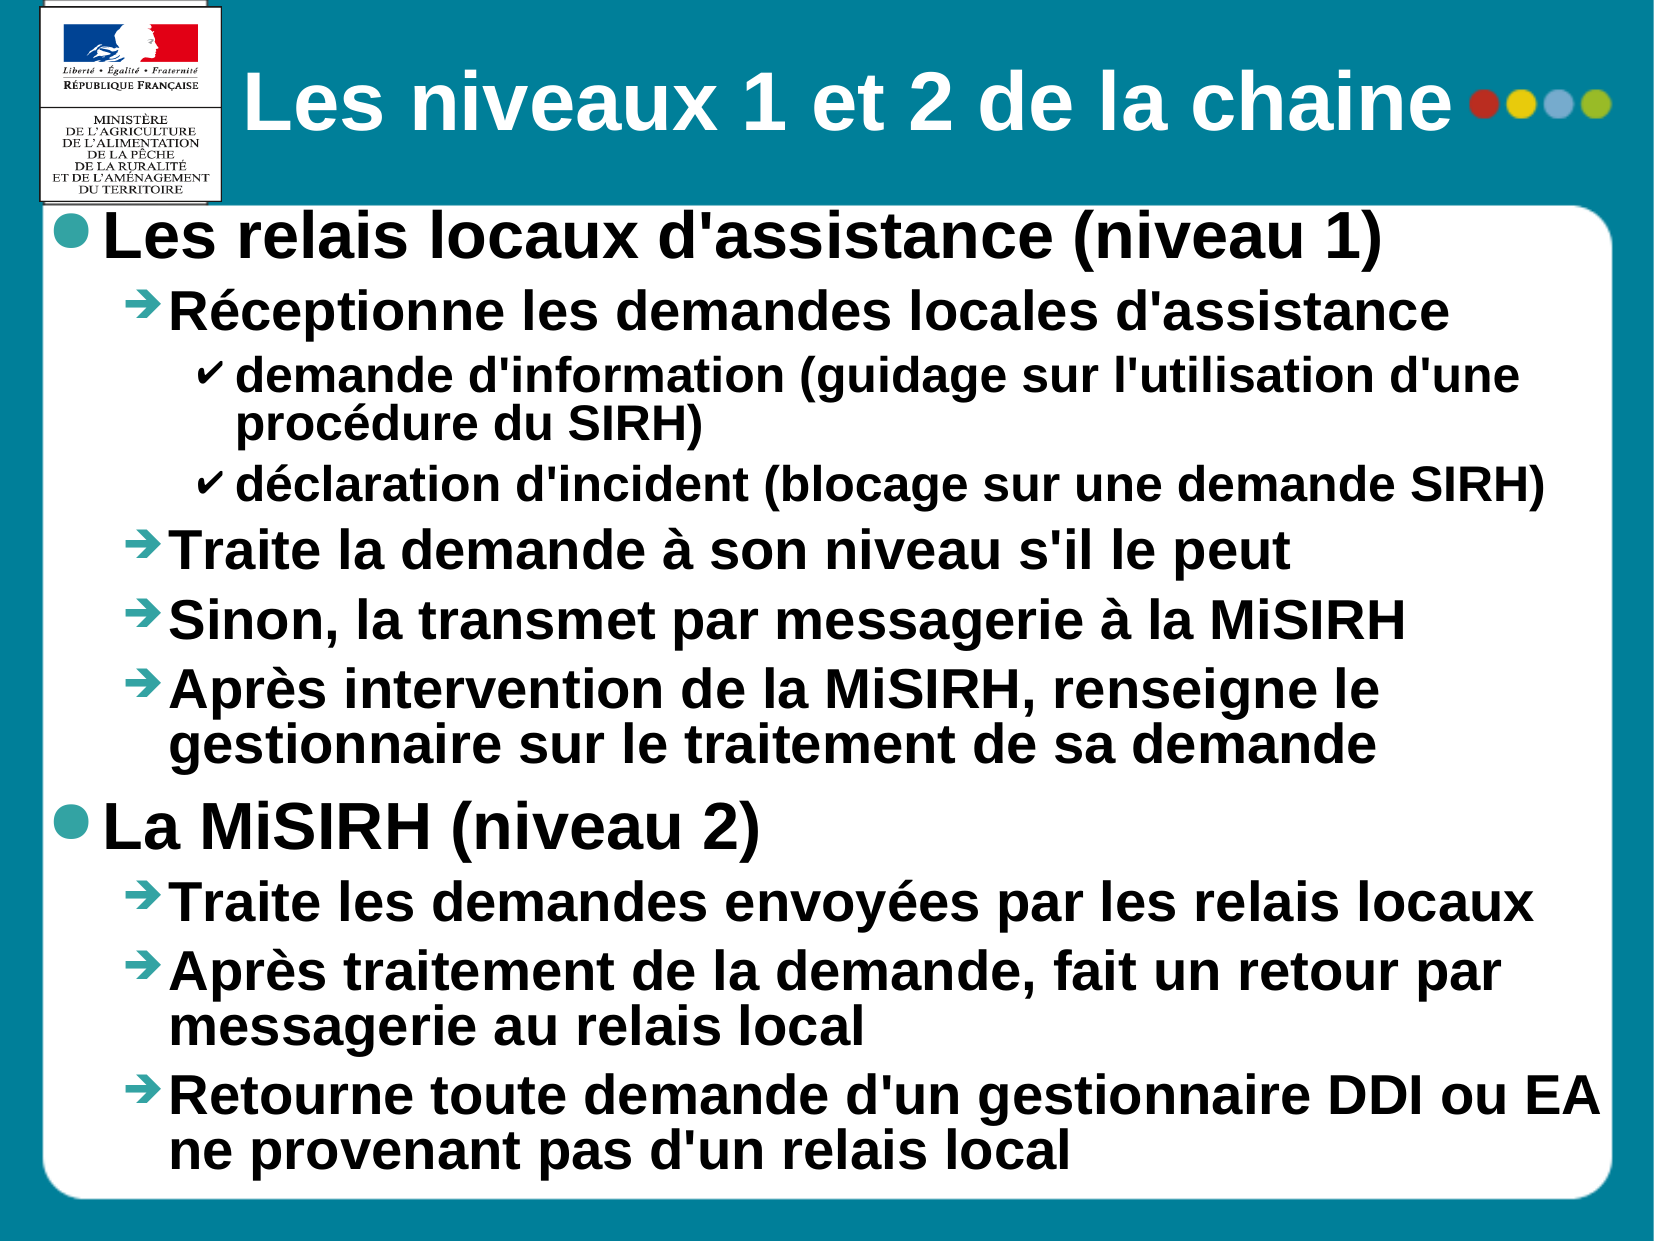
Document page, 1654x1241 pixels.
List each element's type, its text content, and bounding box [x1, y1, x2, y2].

title Les niveaux 1 et 2 de la chaine [162, 0, 1536, 206]
list Les relais locaux d'assistance (niveau 1) Réceptionne les demandes locales d'assistance demande d'information (guidage sur l'utilisation d'une procédure du SIRH) déclaration d'incident (blocage sur une demande SIRH) Traite la demande à son niveau s'il le peut Sinon, la transmet par messagerie à la MiSIRH Après intervention de la MiSIRH, renseigne le gestionnaire sur le traitement de sa demande La MiSIRH (niveau 2) Traite les demandes envoyées par les relais locaux Après traitement de la demande, fait un retour par messagerie au relais local Retourne toute demande d'un gestionnaire DDI ou EA ne provenant pas d'un relais local [47, 206, 1625, 1205]
picture [0, 0, 1654, 1241]
